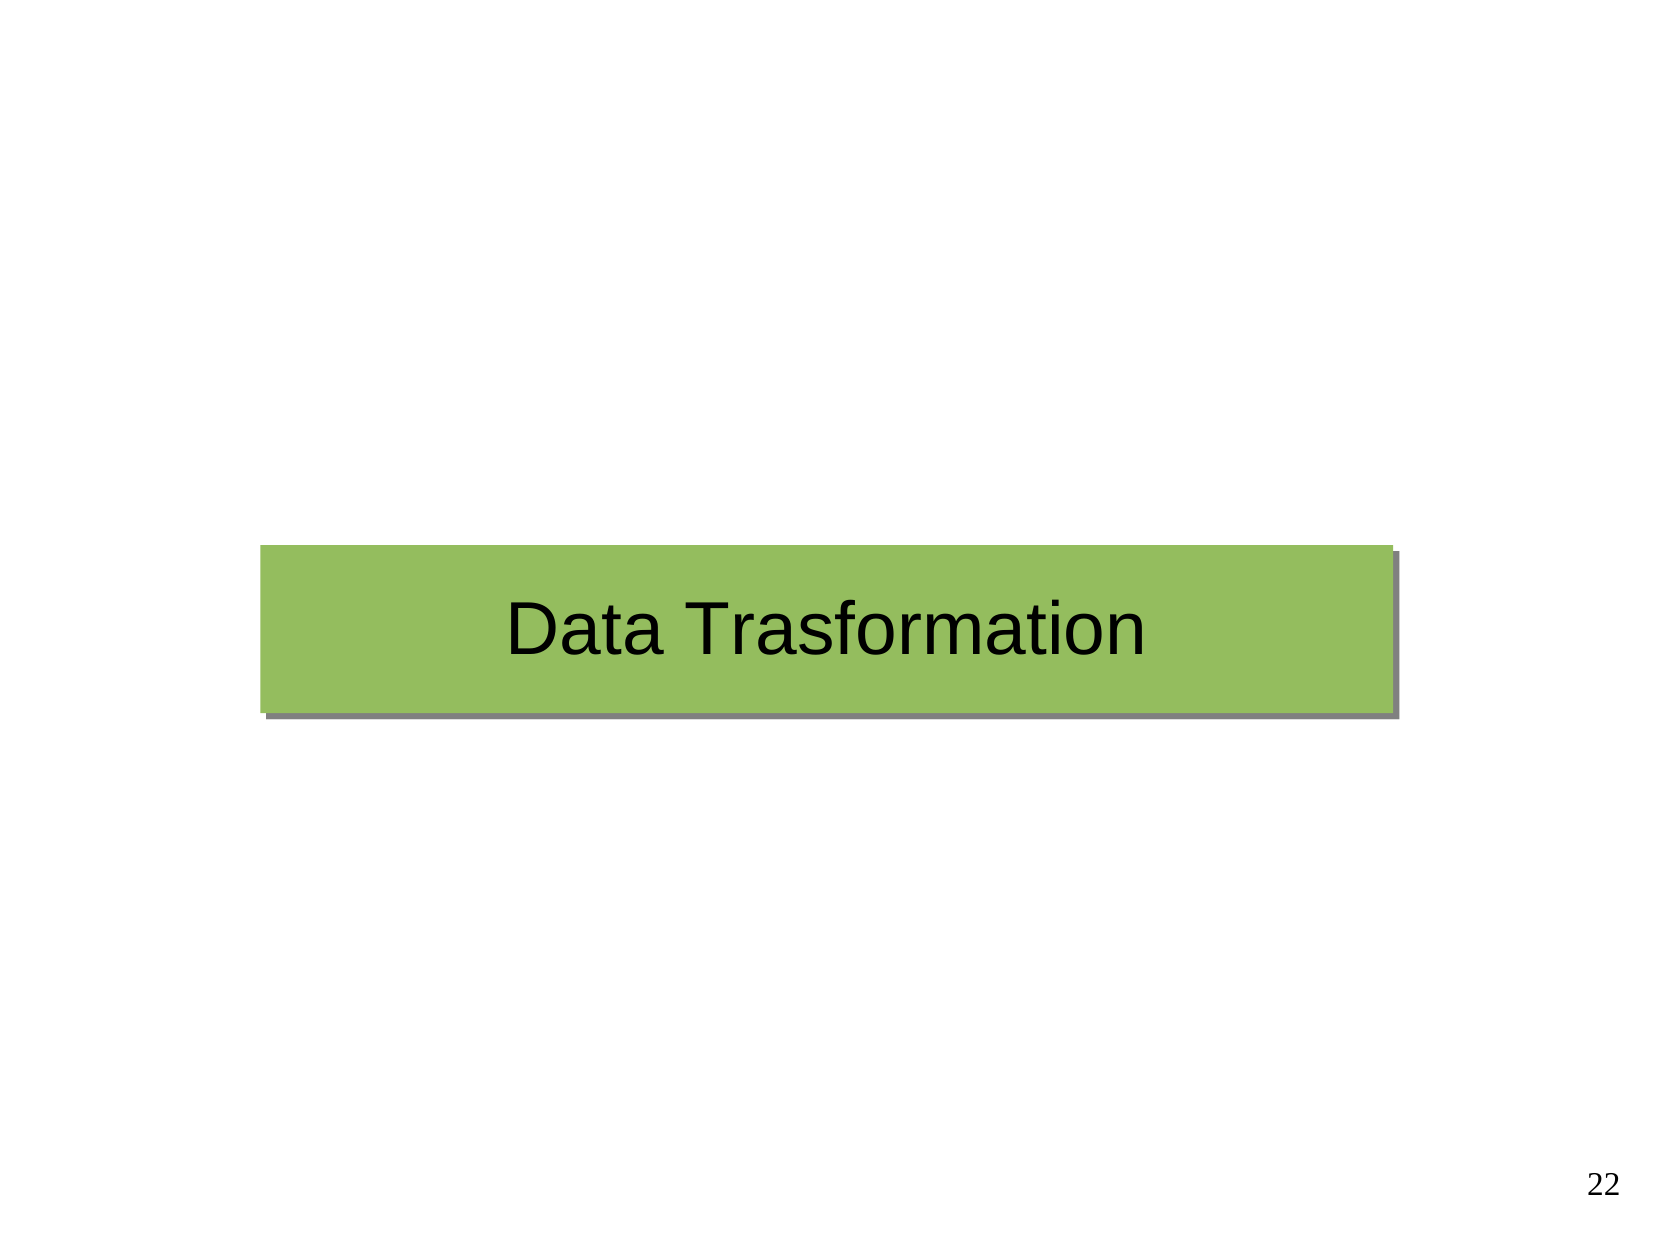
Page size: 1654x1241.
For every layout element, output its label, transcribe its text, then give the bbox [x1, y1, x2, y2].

text_box Data Trasformation [260, 545, 1394, 714]
